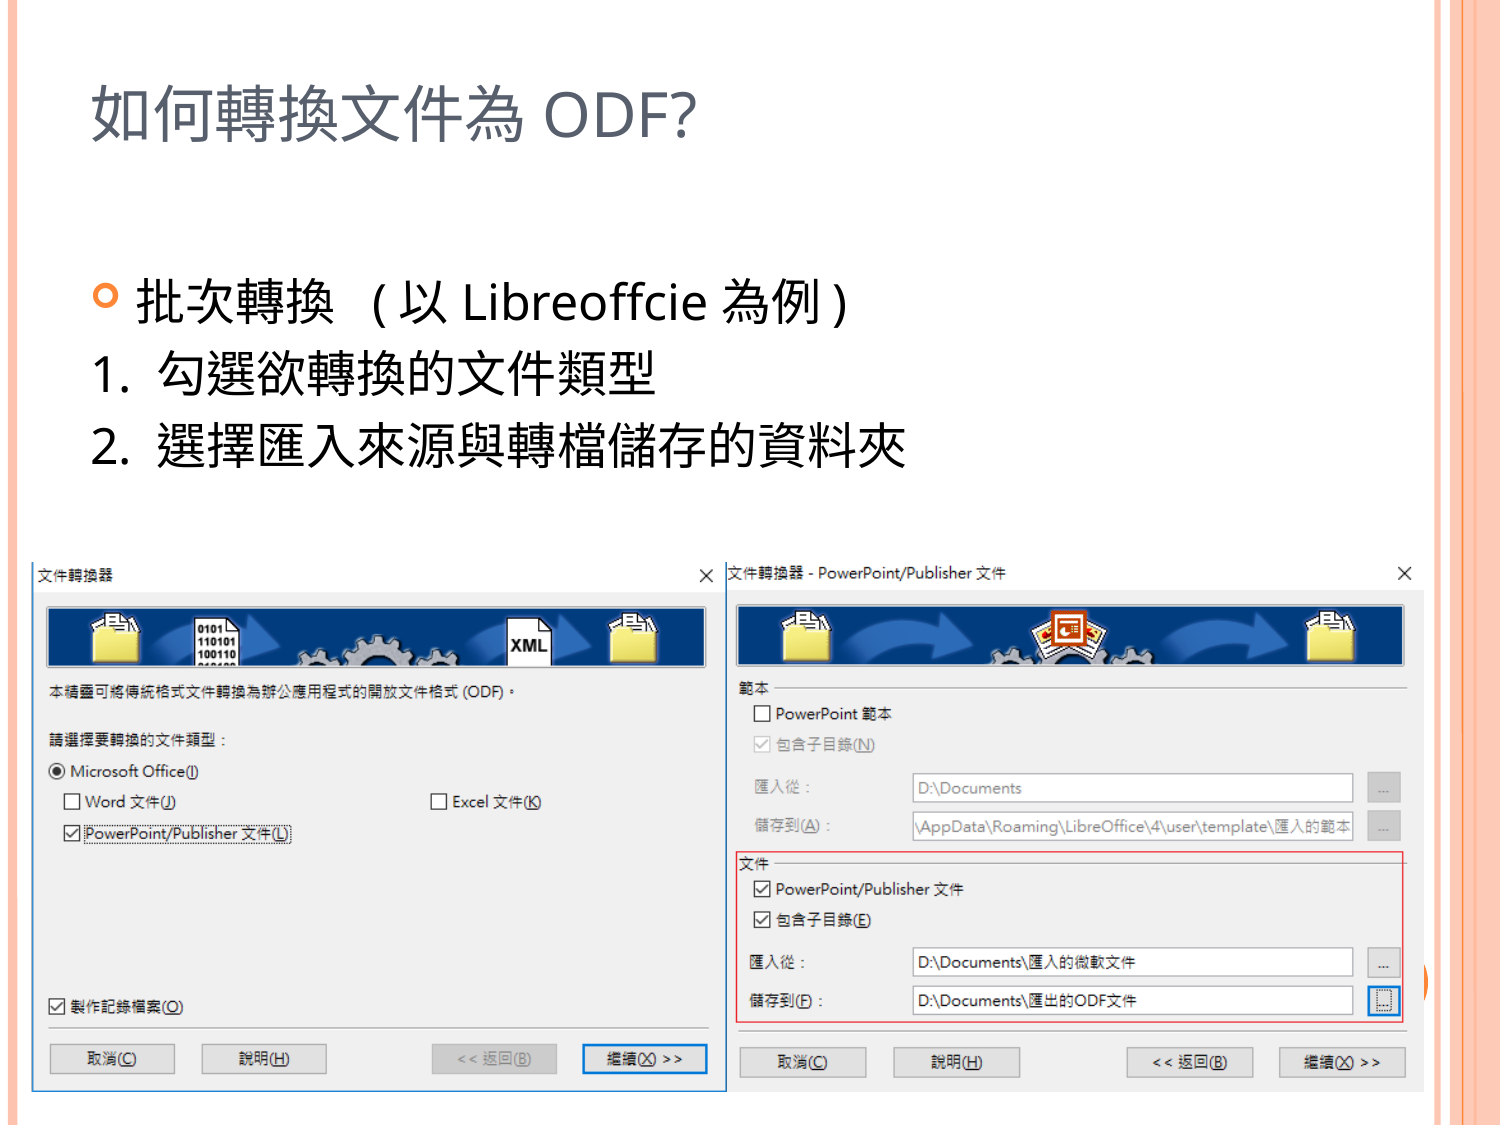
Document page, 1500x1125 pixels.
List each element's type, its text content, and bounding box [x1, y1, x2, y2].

picture [31, 562, 1424, 1092]
title 如何轉換文件為ODF? [75, 45, 1300, 233]
list 批次轉換 (以Libreoffcie為例) 1. 勾選欲轉換的文件類型 2. 選擇匯入來源與轉檔儲存的資料夾 [75, 262, 1010, 562]
